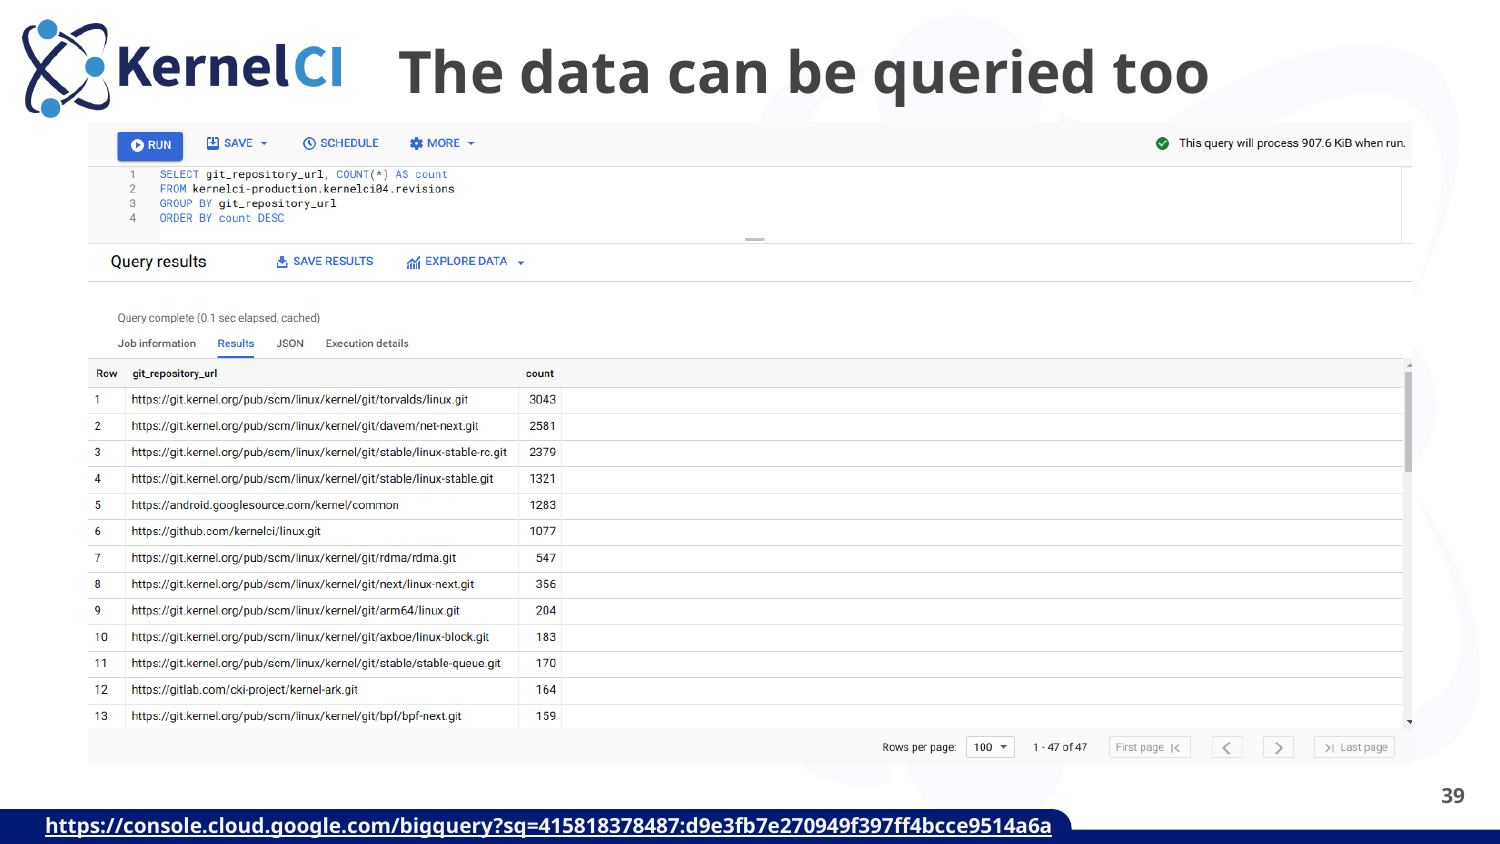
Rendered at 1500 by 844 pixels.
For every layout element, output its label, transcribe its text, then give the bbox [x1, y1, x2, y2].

title The data can be queried too [383, 23, 1455, 117]
slide_number <number> [1389, 764, 1480, 830]
picture [88, 15, 1480, 828]
picture [22, 19, 341, 118]
text_box https://console.cloud.google.com/bigquery?sq=415818378487:d9e3fb7e270949f397ff4bcce9514a6a [0, 809, 1072, 844]
